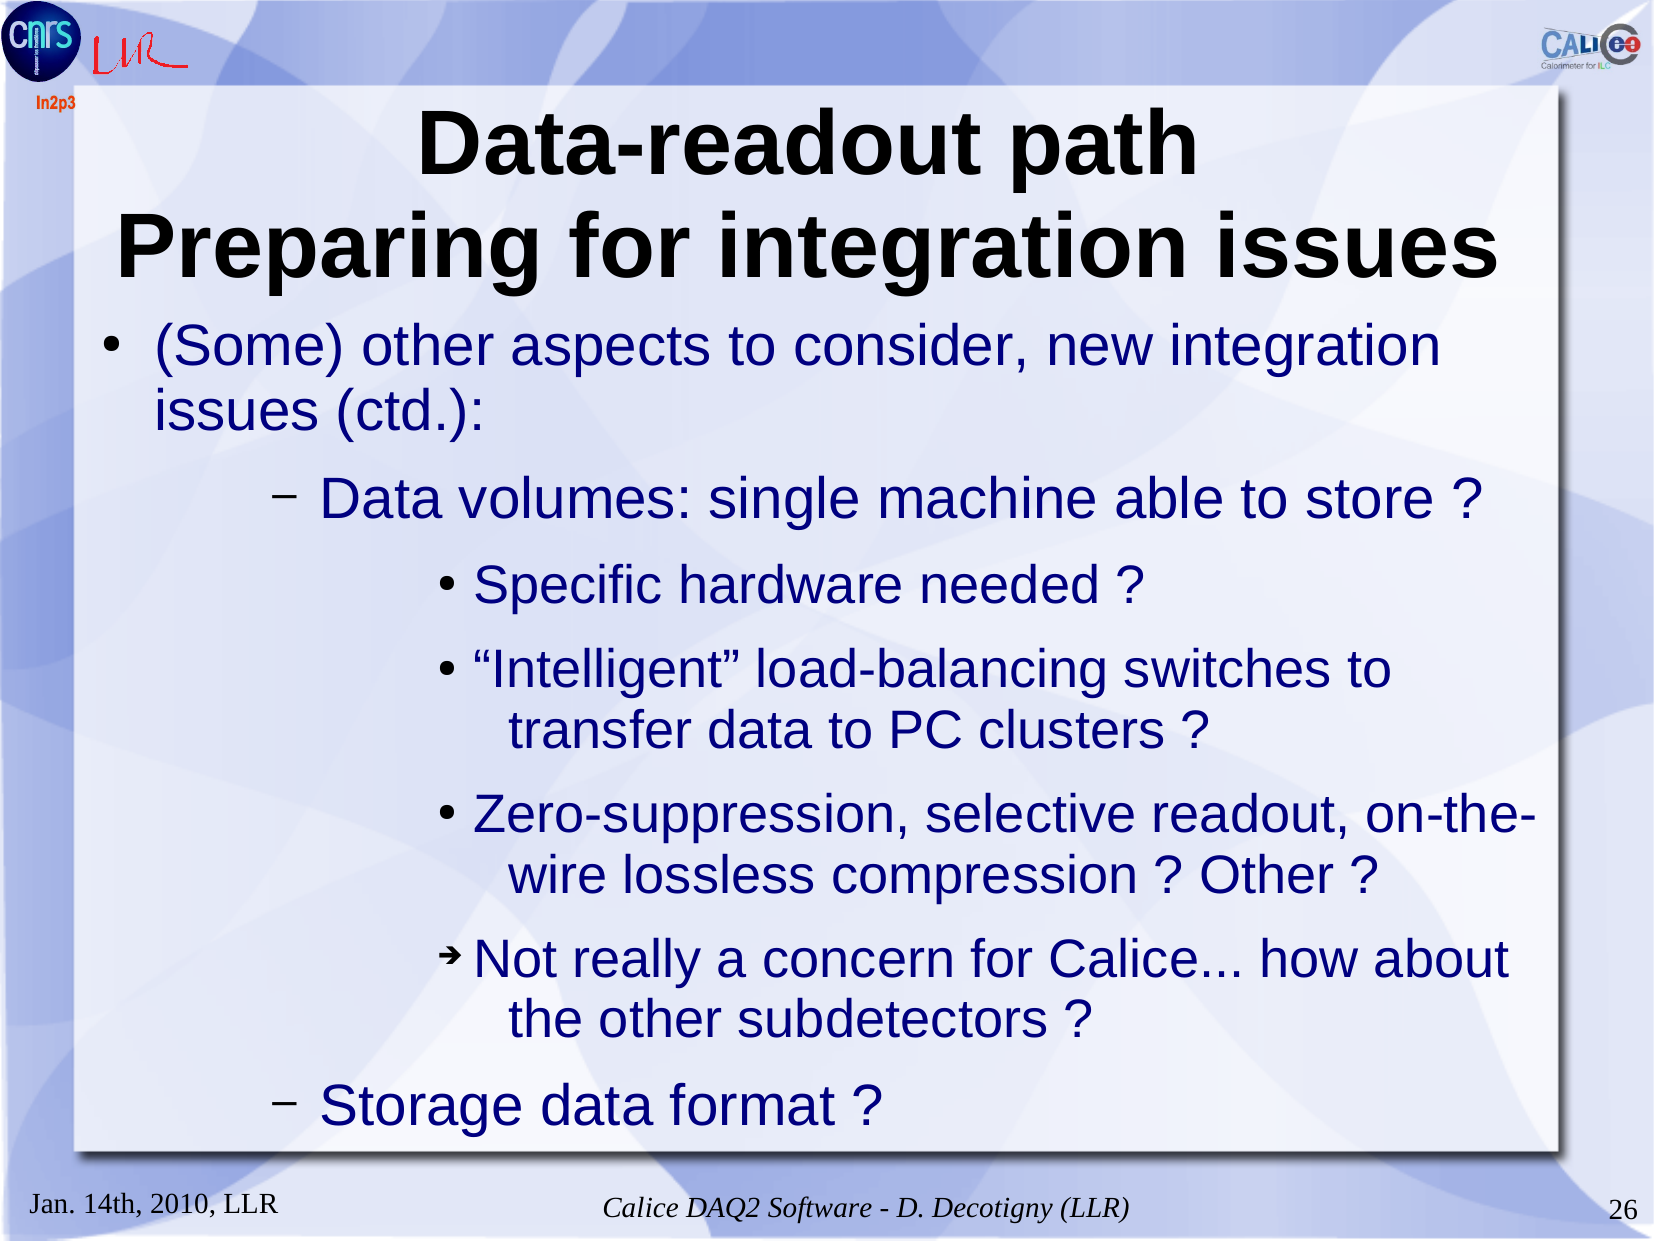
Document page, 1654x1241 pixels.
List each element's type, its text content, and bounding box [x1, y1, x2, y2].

list (Some) other aspects to consider, new integration issues (ctd.): Data volumes: single machine able to store ? Specific hardware needed ? “Intelligent” load-balancing switches to transfer data to PC clusters ? Zero-suppression, selective readout, on-the-wire lossless compression ? Other ? Not really a concern for Calice... how about the other subdetectors ? Storage data format ? [83, 312, 1585, 1168]
picture [0, 0, 1654, 1241]
title Data-readout path Preparing for integration issues [82, 91, 1536, 297]
